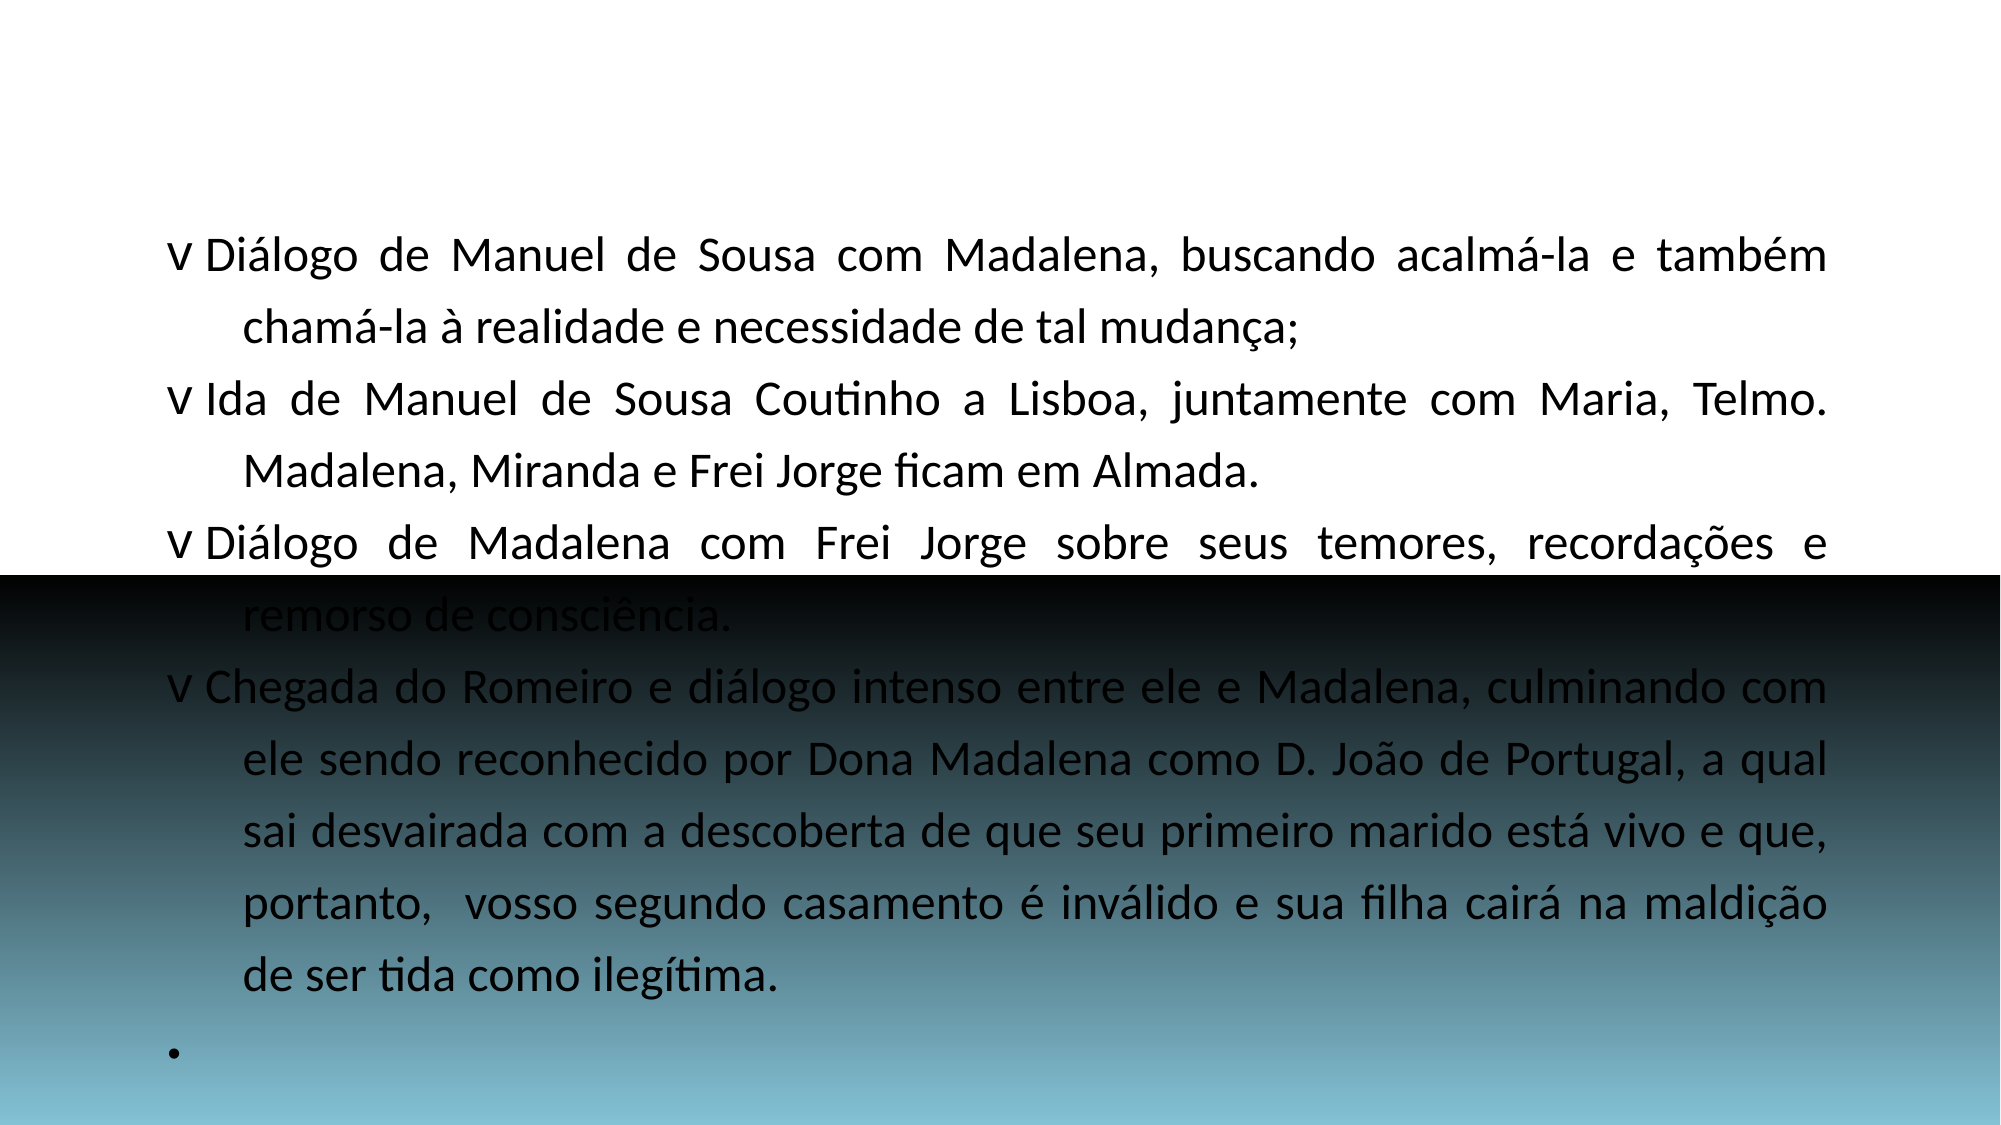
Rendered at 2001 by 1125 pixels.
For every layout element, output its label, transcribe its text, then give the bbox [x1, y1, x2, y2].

list Diálogo de Manuel de Sousa com Madalena, buscando acalmá-la e também chamá-la à realidade e necessidade de tal mudança; Ida de Manuel de Sousa Coutinho a Lisboa, juntamente com Maria, Telmo. Madalena, Miranda e Frei Jorge ficam em Almada. Diálogo de Madalena com Frei Jorge sobre seus temores, recordações e remorso de consciência. Chegada do Romeiro e diálogo intenso entre ele e Madalena, culminando com ele sendo reconhecido por Dona Madalena como D. João de Portugal, a qual sai desvairada com a descoberta de que seu primeiro marido está vivo e que, portanto, vosso segundo casamento é inválido e sua filha cairá na maldição de ser tida como ilegítima. [152, 201, 1844, 1014]
